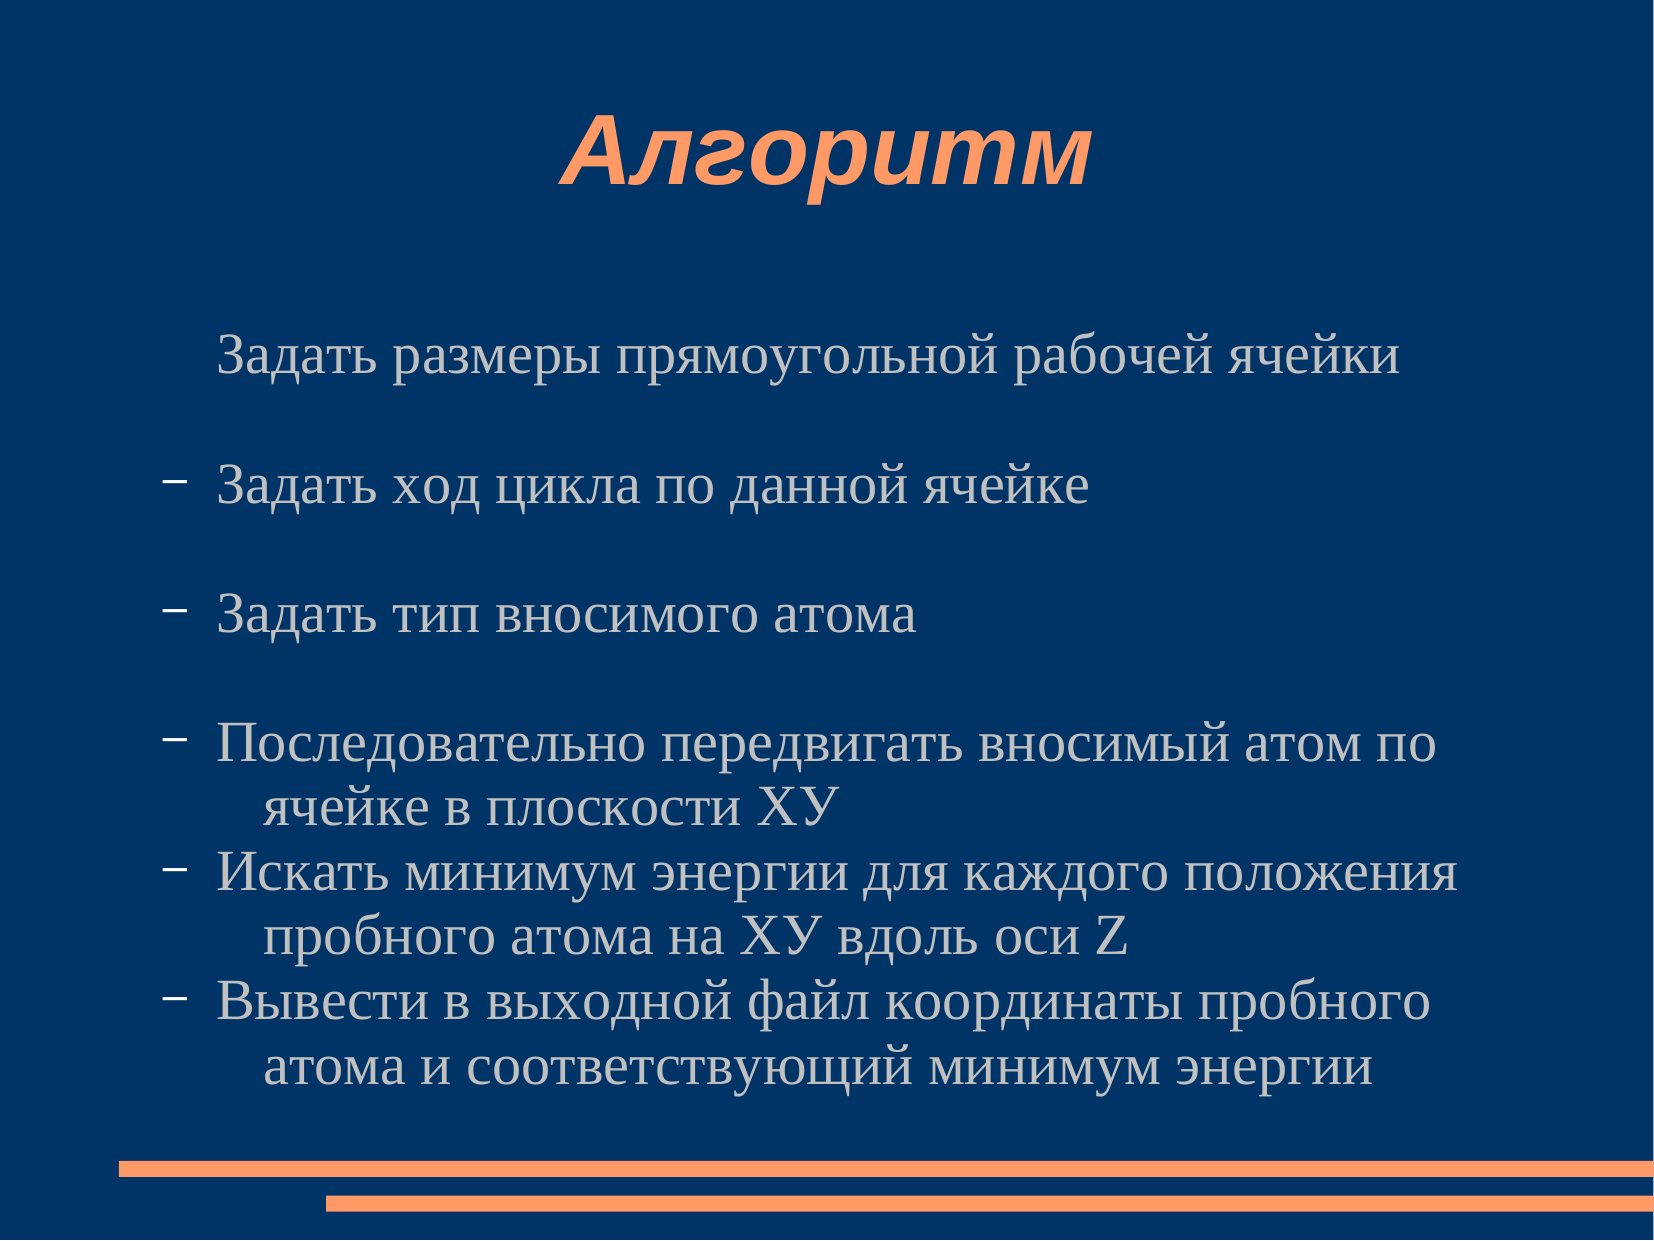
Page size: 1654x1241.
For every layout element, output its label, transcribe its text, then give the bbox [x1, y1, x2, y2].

title Алгоритм [121, 46, 1534, 254]
list Задать размеры прямоугольной рабочей ячейки Задать ход цикла по данной ячейке Задать тип вносимого атома Последовательно передвигать вносимый атом по ячейке в плоскости ХУ Искать минимум энергии для каждого положения пробного атома на ХУ вдоль оси Z Вывести в выходной файл координаты пробного атома и соответствующий минимум энергии [121, 322, 1561, 1132]
